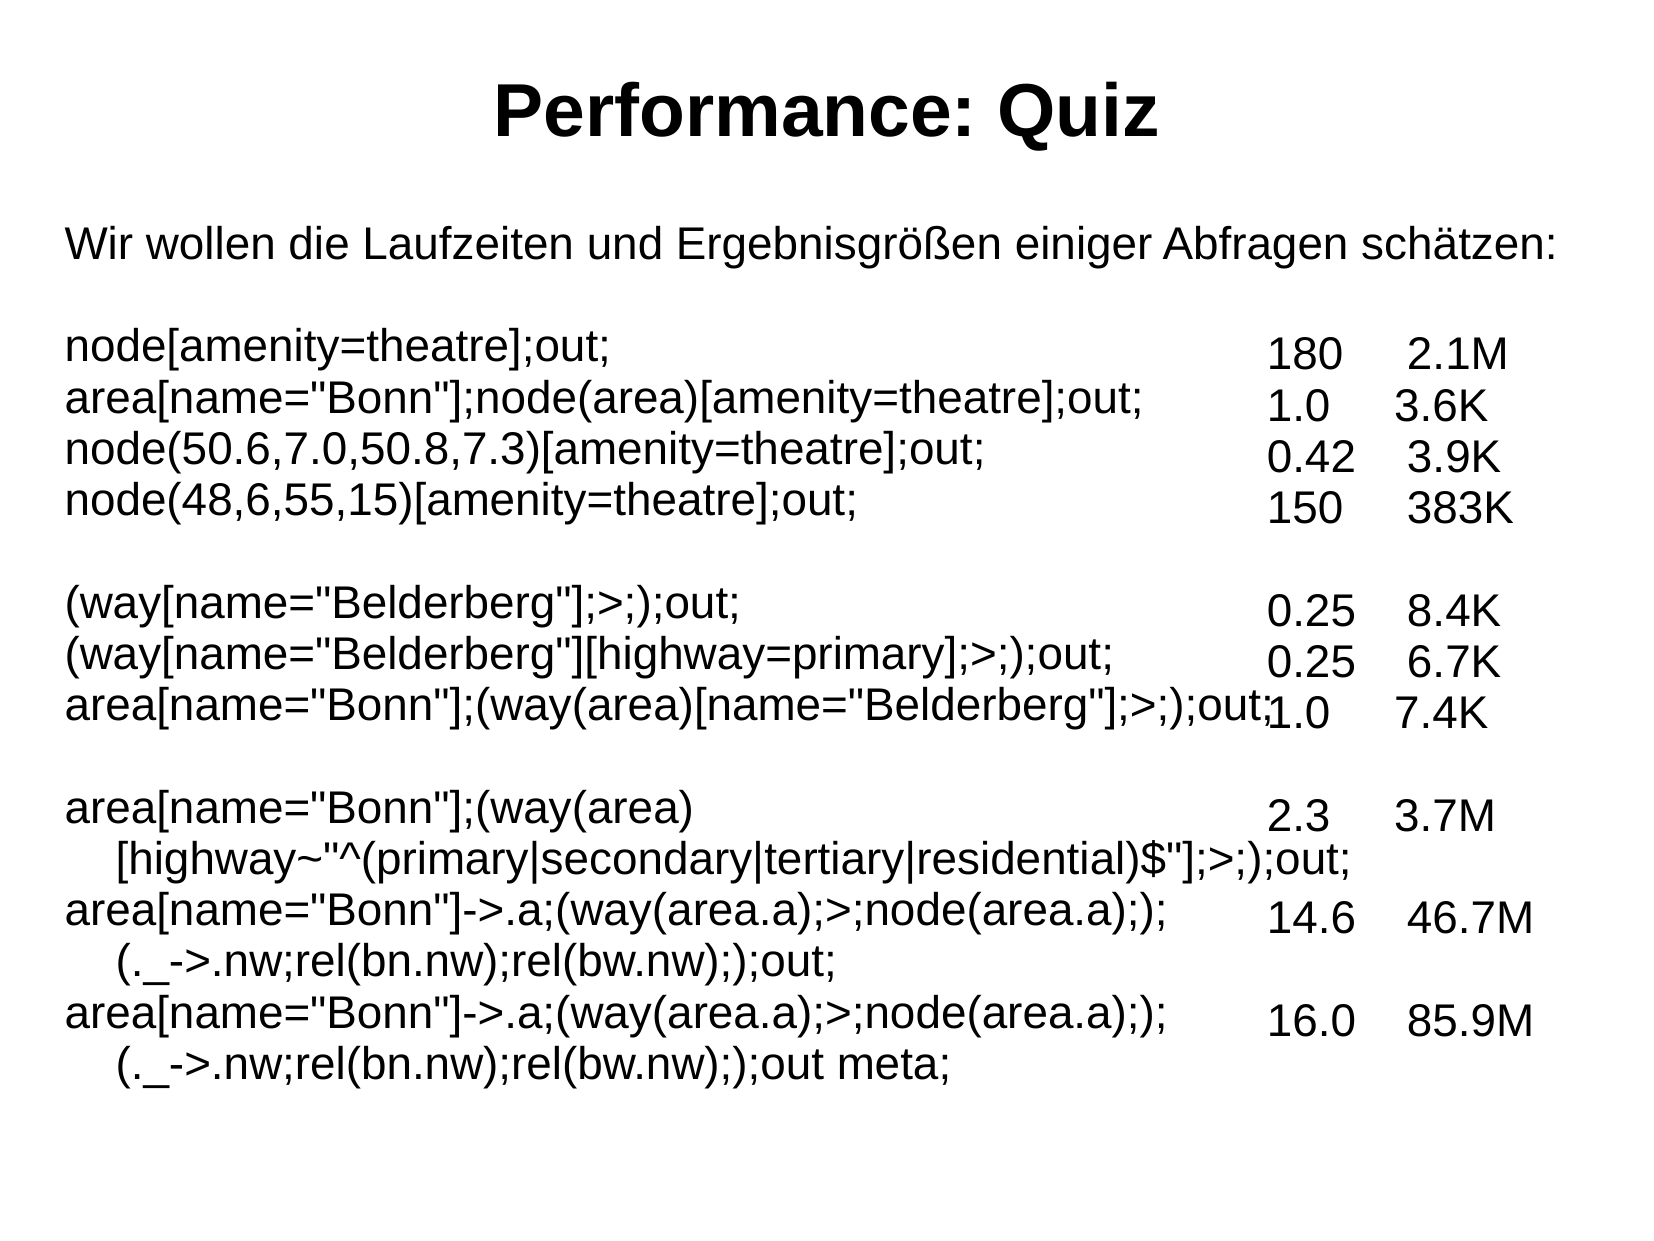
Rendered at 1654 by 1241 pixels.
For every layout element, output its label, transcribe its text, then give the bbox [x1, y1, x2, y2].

text_box 180 2.1M 1.0 3.6K 0.42 3.9K 150 383K 0.25 8.4K 0.25 6.7K 1.0 7.4K 2.3 3.7M 14.6 46.7M 16.0 85.9M [1252, 218, 1616, 1134]
text_box Performance: Quiz [478, 61, 1175, 160]
text_box Wir wollen die Laufzeiten und Ergebnisgrößen einiger Abfragen schätzen: node[amenity=theatre];out; area[name="Bonn"];node(area)[amenity=theatre];out; node(50.6,7.0,50.8,7.3)[amenity=theatre];out; node(48,6,55,15)[amenity=theatre];out; (way[name="Belderberg"];>;);out; (way[name="Belderberg"][highway=primary];>;);out; area[name="Bonn"];(way(area)[name="Belderberg"];>;);out; area[name="Bonn"];(way(area) [highway~"^(primary|secondary|tertiary|residential)$"];>;);out; area[name="Bonn"]->.a;(way(area.a);>;node(area.a);); (._->.nw;rel(bn.nw);rel(bw.nw););out; area[name="Bonn"]->.a;(way(area.a);>;node(area.a);); (._->.nw;rel(bn.nw);rel(bw.nw););out meta; [49, 210, 1654, 1097]
